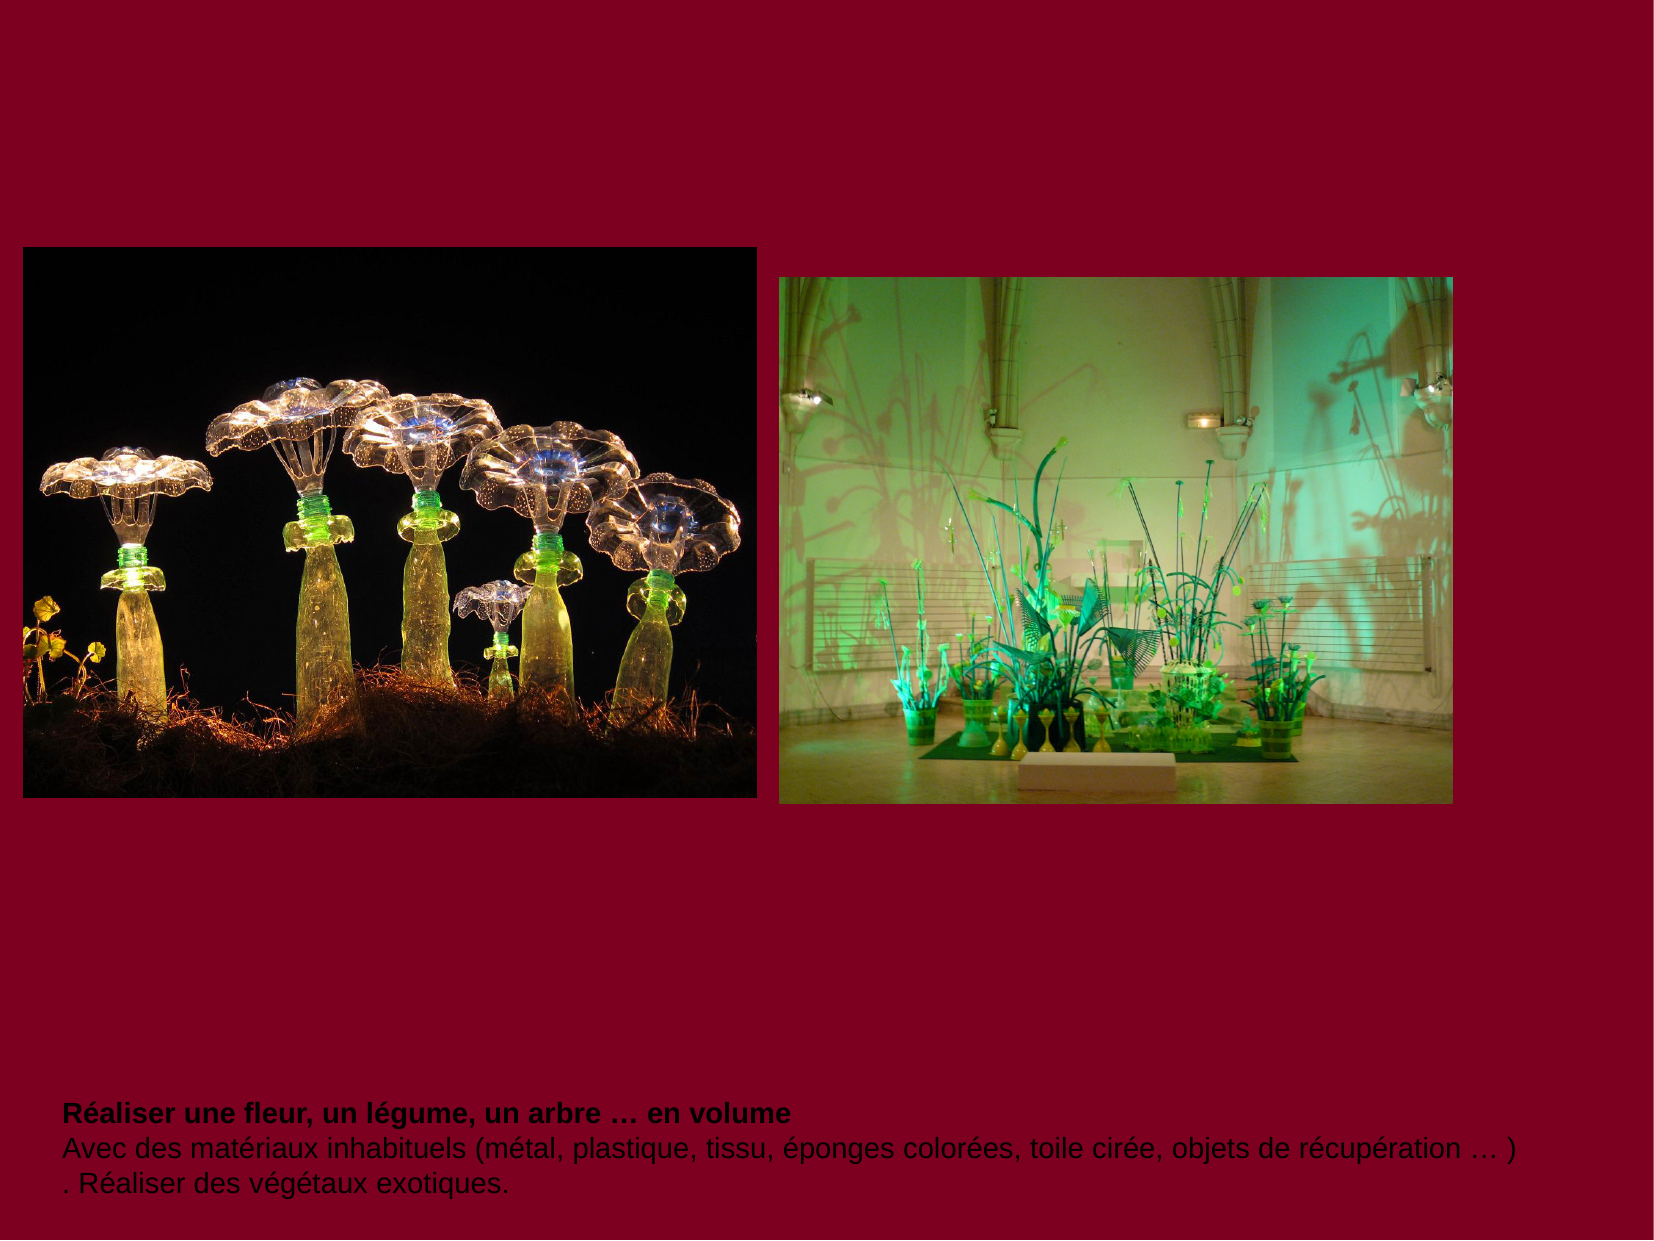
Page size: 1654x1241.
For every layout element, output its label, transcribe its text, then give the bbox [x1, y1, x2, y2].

title Réaliser une fleur, un légume, un arbre … en volume Avec des matériaux inhabituels (métal, plastique, tissu, éponges colorées, toile cirée, objets de récupération … ) . Réaliser des végétaux exotiques. [47, 1086, 1536, 1217]
picture [23, 247, 757, 798]
picture [779, 277, 1453, 804]
